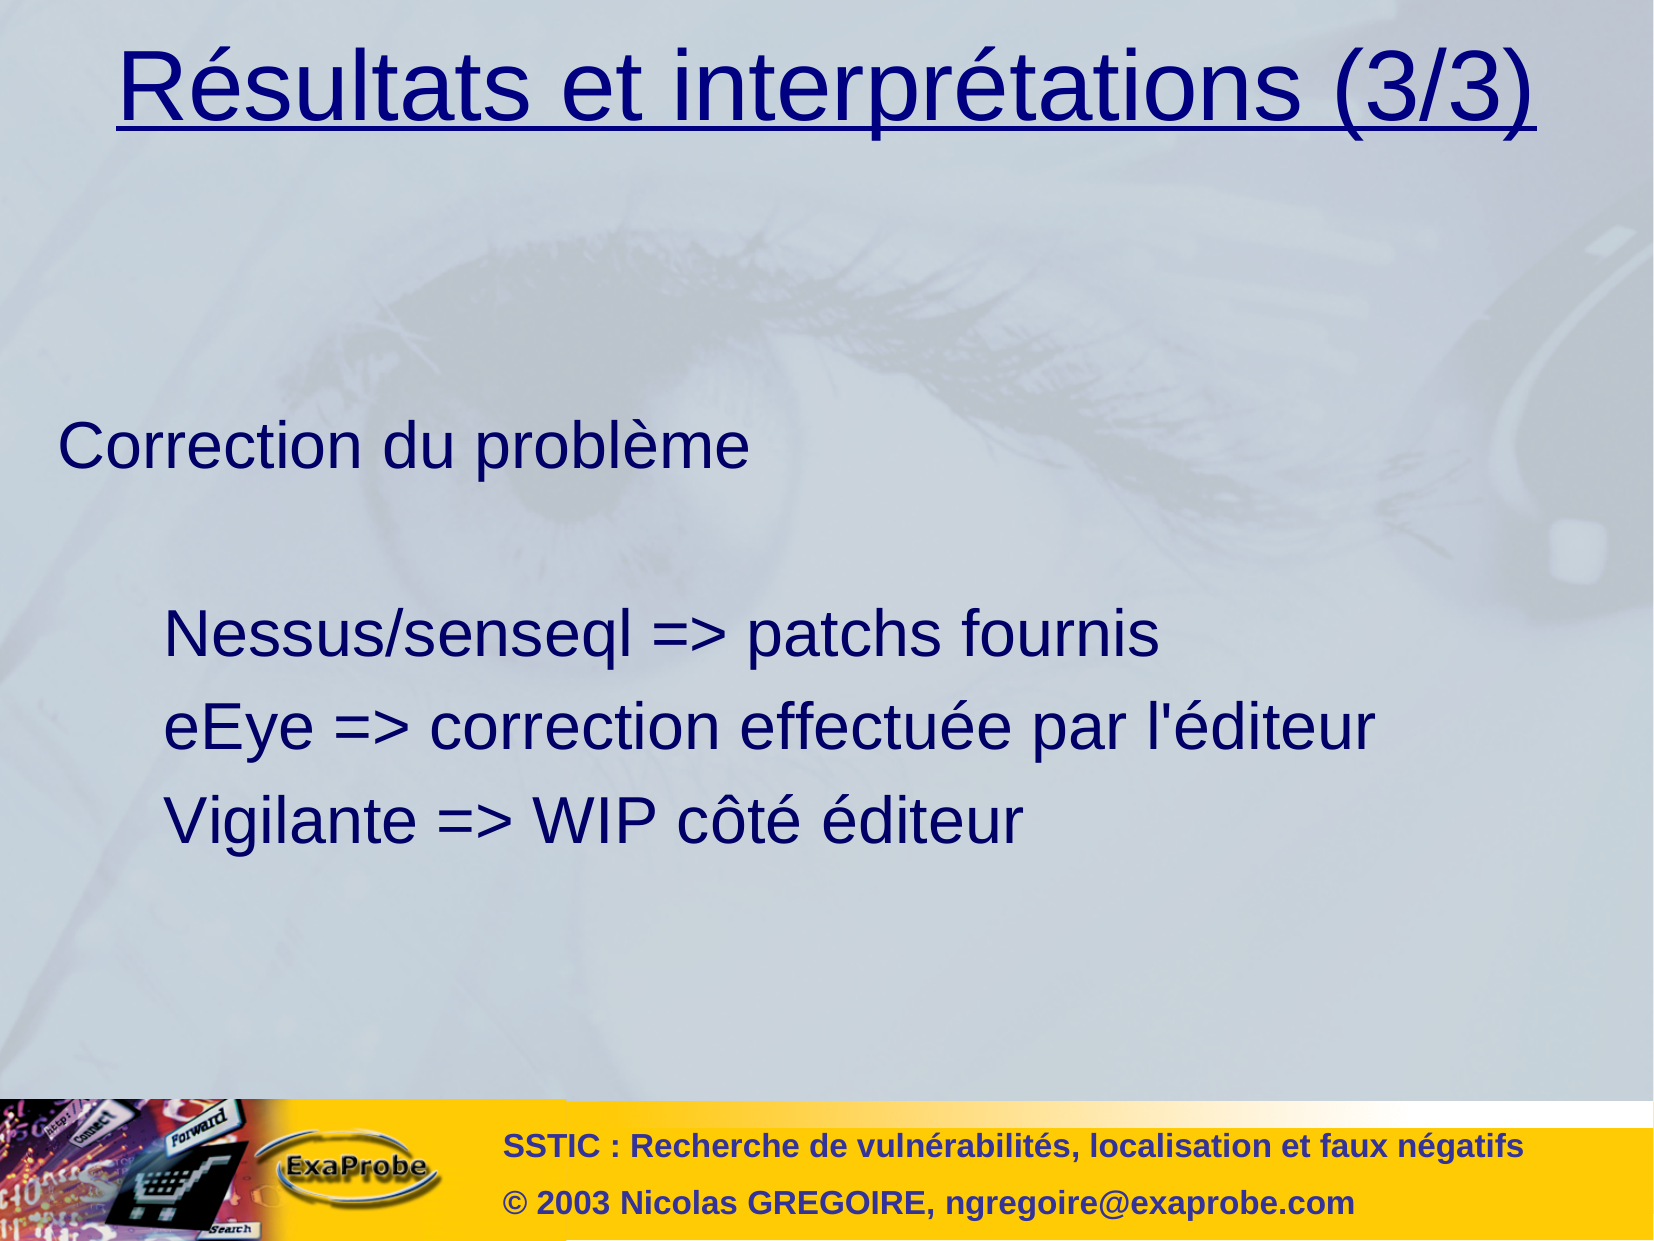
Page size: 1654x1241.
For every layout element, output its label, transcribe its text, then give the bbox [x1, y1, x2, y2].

subtitle Correction du problème Nessus/senseql => patchs fournis eEye => correction effectuée par l'éditeur Vigilante => WIP côté éditeur [39, 222, 1623, 1041]
title Résultats et interprétations (3/3) [0, 0, 1654, 167]
